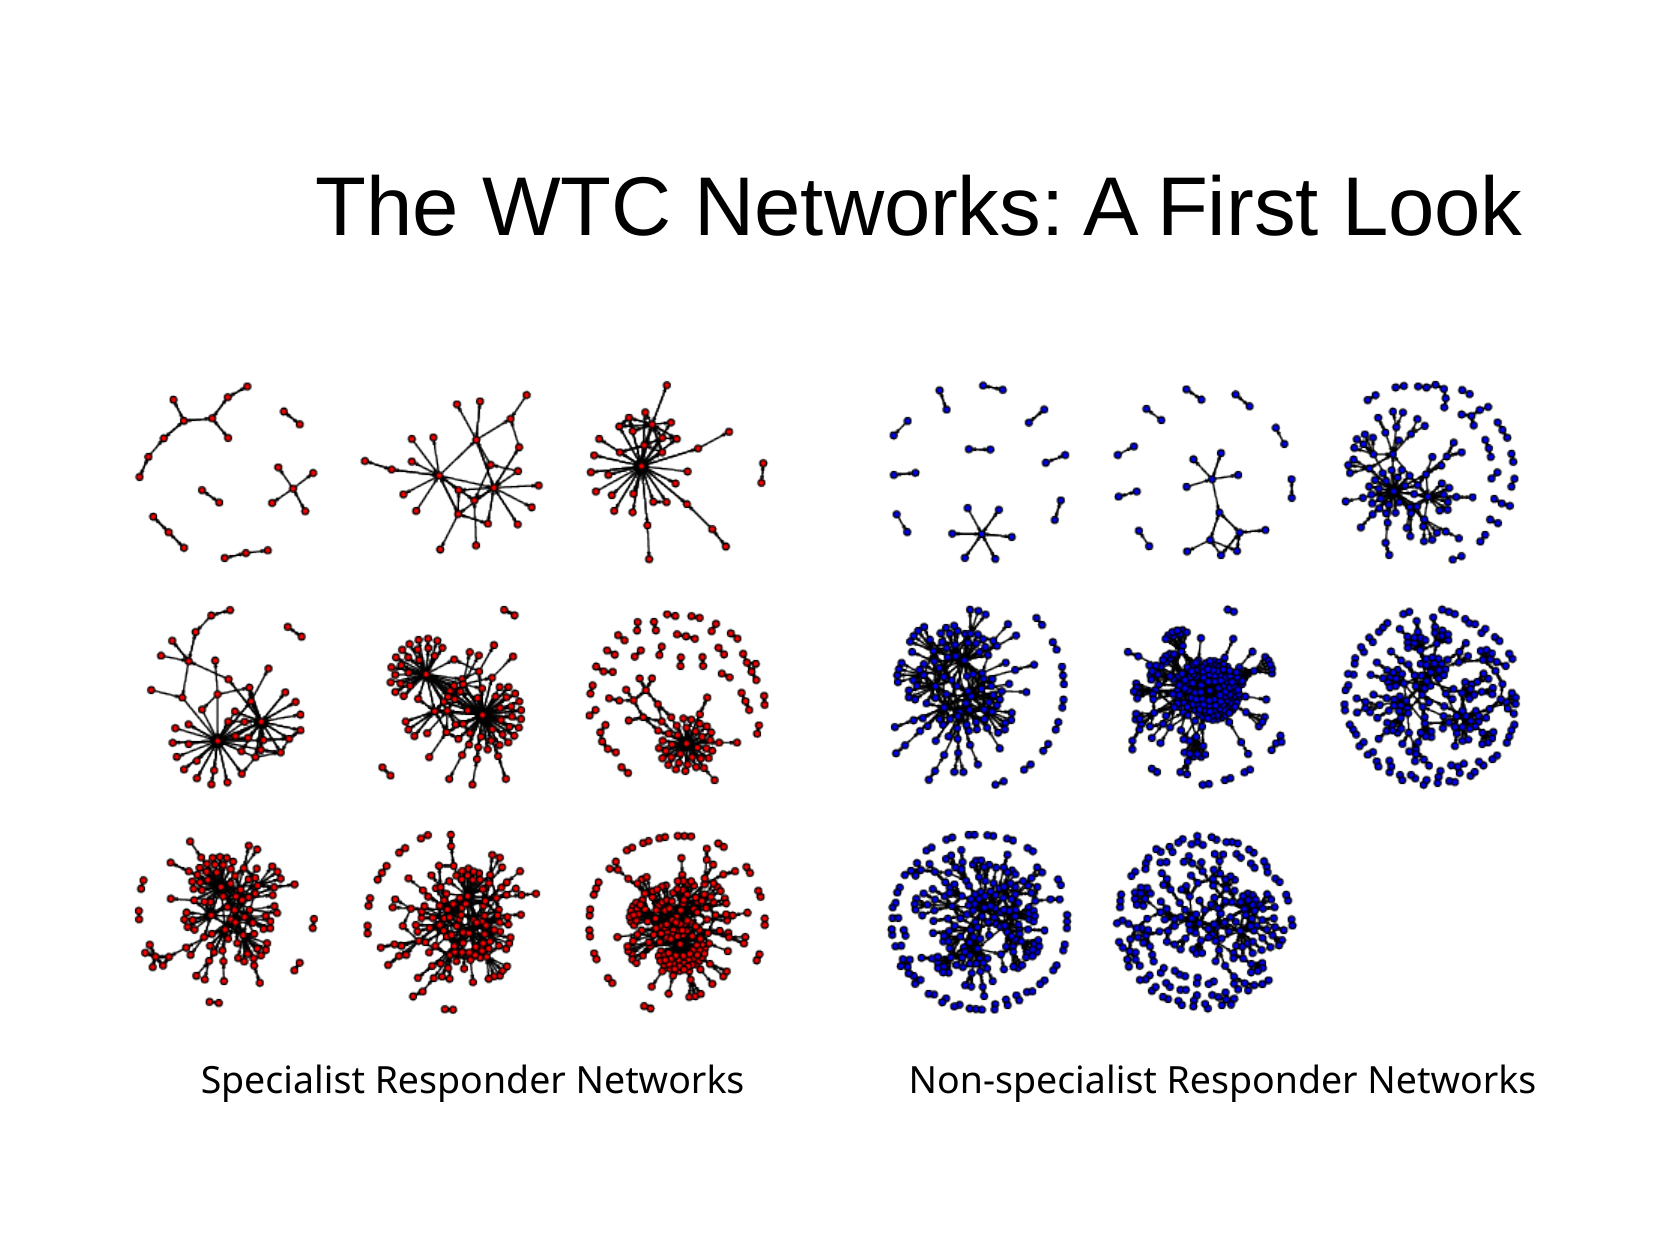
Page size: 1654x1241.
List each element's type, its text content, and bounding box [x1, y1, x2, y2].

text_box Specialist Responder Networks [200, 1053, 715, 1096]
picture [867, 360, 1543, 1035]
text_box Non-specialist Responder Networks [908, 1053, 1497, 1096]
title The WTC Networks: A First Look [305, 102, 1534, 310]
picture [114, 360, 790, 1035]
